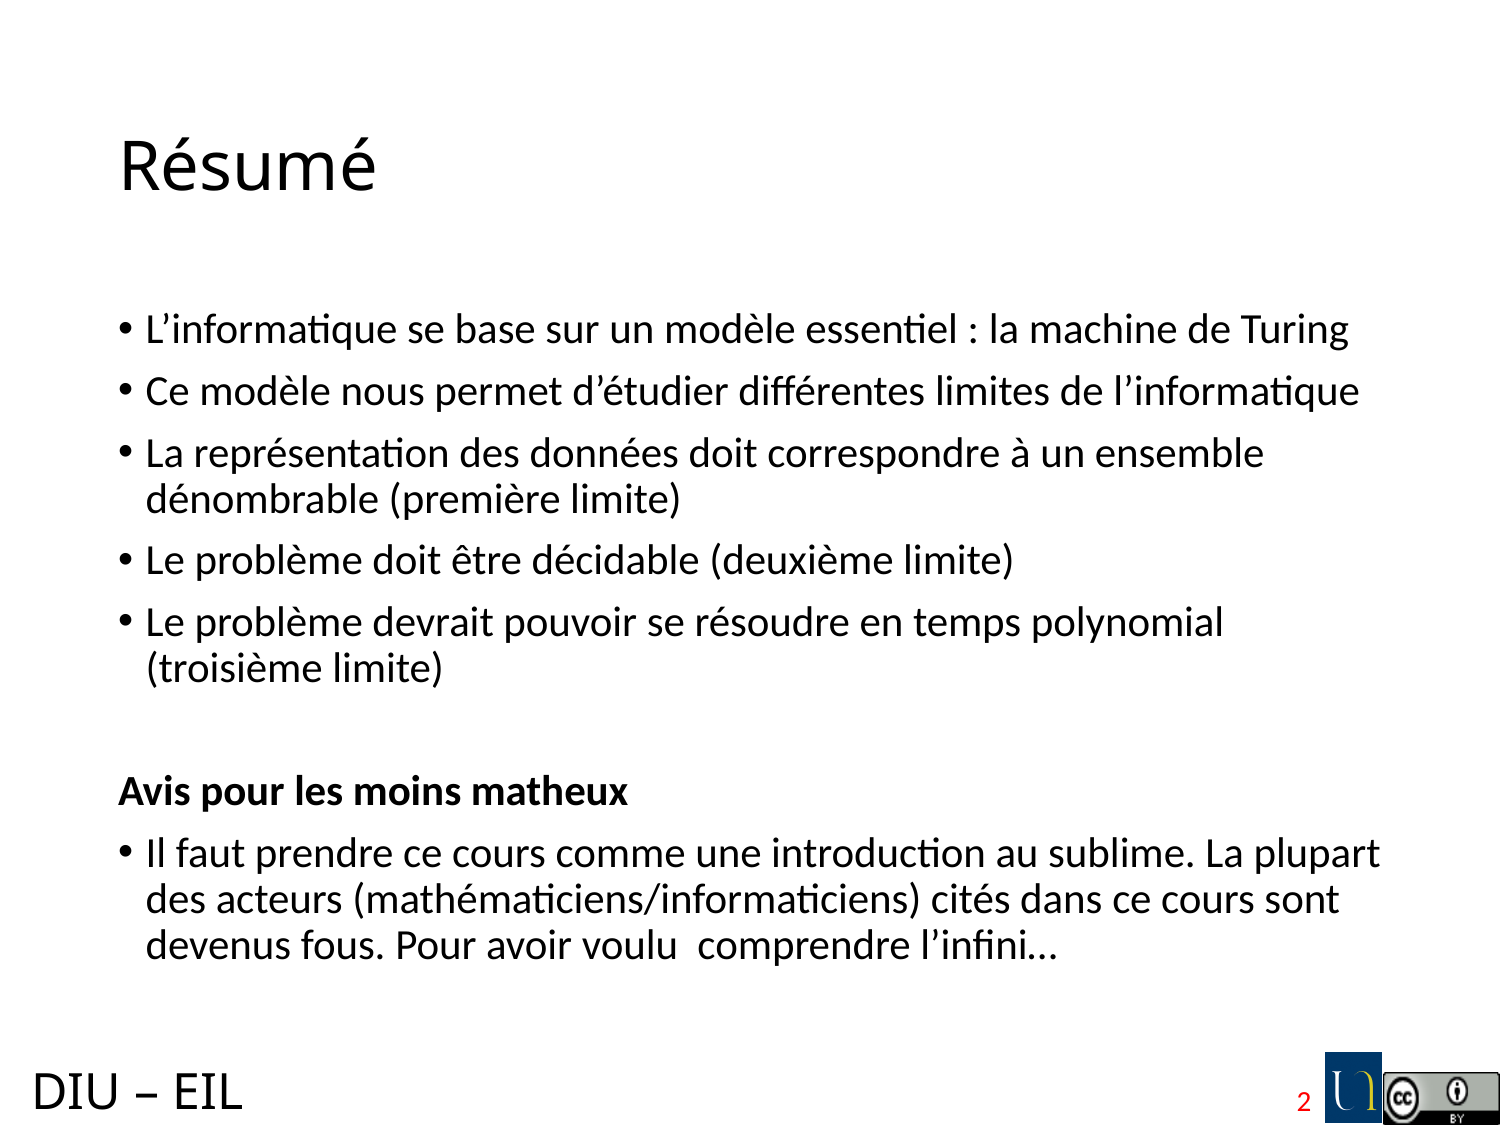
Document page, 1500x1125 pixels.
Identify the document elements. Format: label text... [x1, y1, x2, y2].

picture [1383, 1072, 1500, 1125]
list L’informatique se base sur un modèle essentiel : la machine de Turing Ce modèle nous permet d’étudier différentes limites de l’informatique La représentation des données doit correspondre à un ensemble dénombrable (première limite) Le problème doit être décidable (deuxième limite) Le problème devrait pouvoir se résoudre en temps polynomial (troisième limite) Avis pour les moins matheux Il faut prendre ce cours comme une introduction au sublime. La plupart des acteurs (mathématiciens/informaticiens) cités dans ce cours sont devenus fous. Pour avoir voulu comprendre l’infini… [103, 299, 1397, 1014]
slide_number <numéro> [1240, 1070, 1327, 1125]
picture [1325, 1052, 1382, 1123]
title Résumé [103, 59, 1397, 278]
